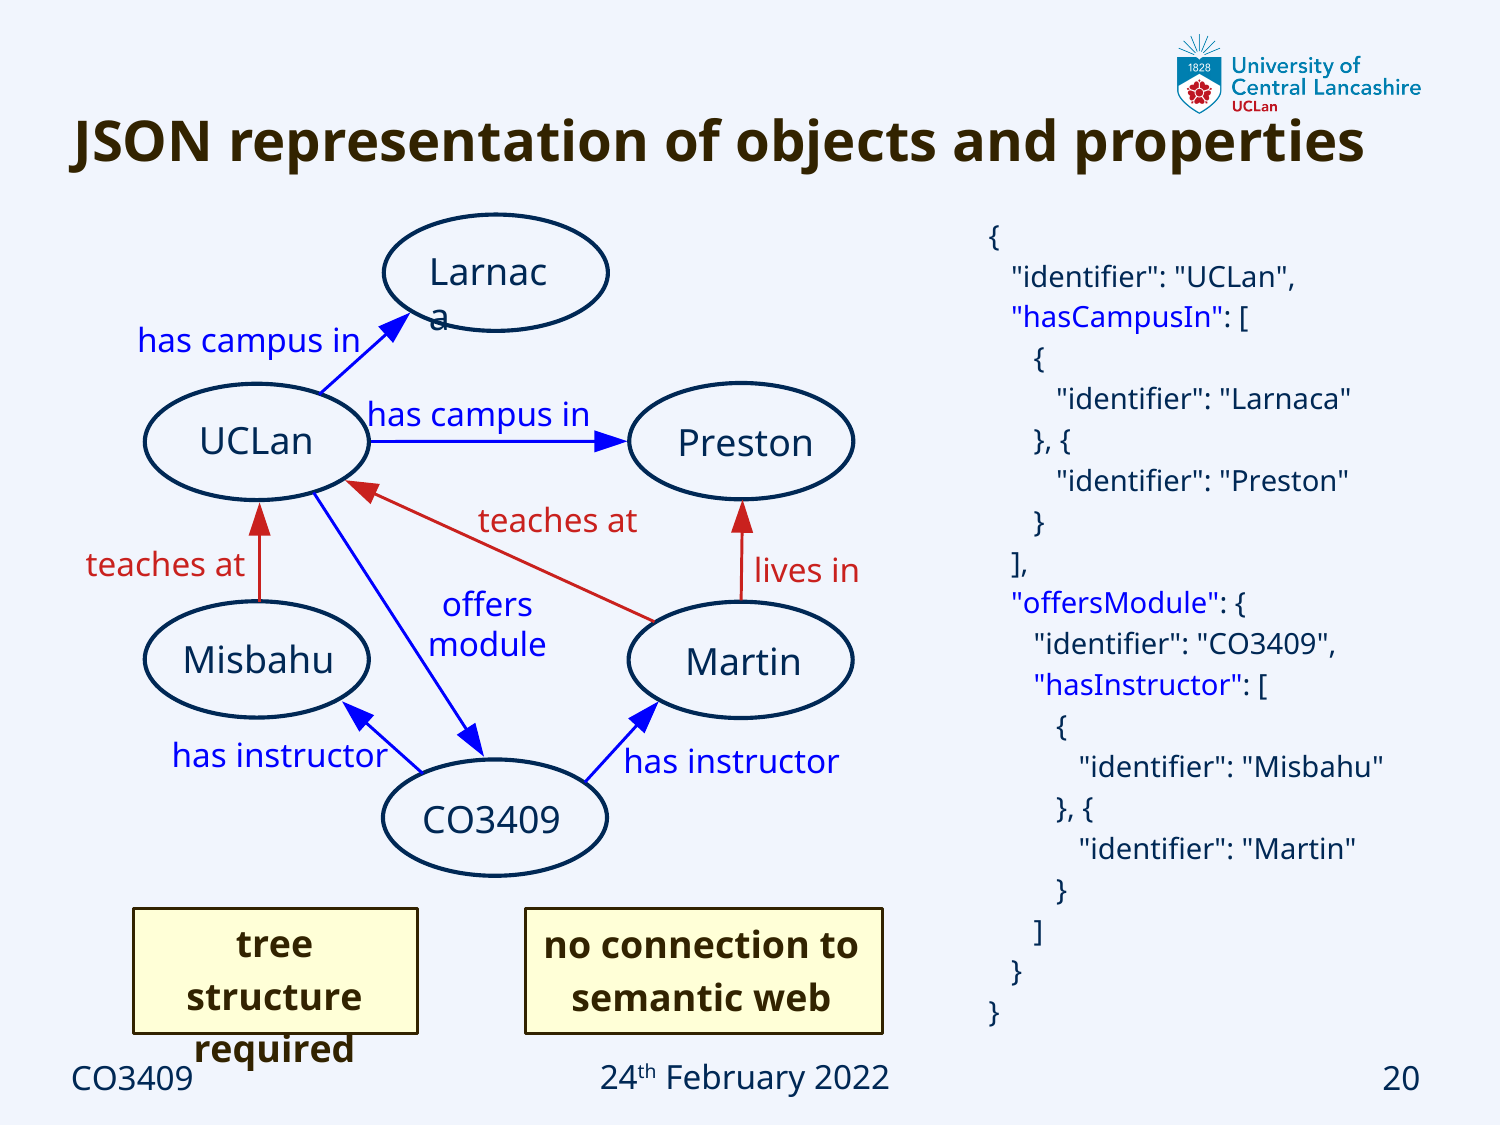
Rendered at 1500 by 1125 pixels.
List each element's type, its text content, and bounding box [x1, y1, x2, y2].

text_box teaches at [461, 491, 655, 547]
text_box lives in [731, 541, 884, 597]
text_box has campus in [90, 312, 409, 367]
text_box has campus in [319, 385, 639, 441]
text_box no connection to semantic web [524, 906, 878, 1027]
title JSON representation of objects and properties [58, 93, 1475, 186]
text_box Preston [662, 412, 831, 472]
text_box [525, 908, 883, 1034]
text_box has instructor [598, 732, 627, 764]
text_box teaches at [58, 535, 273, 591]
text_box offers module [404, 637, 426, 671]
text_box Larnaca [414, 240, 583, 301]
text_box tree structure required [136, 905, 413, 1026]
text_box offers module [404, 575, 571, 671]
text_box has instructor [147, 726, 414, 782]
text_box [133, 908, 418, 1034]
text_box CO3409 [407, 788, 585, 849]
text_box has instructor [598, 732, 865, 788]
text_box Martin [670, 630, 839, 692]
picture [1177, 34, 1421, 93]
text_box UCLan [183, 409, 352, 470]
text_box { "identifier": "UCLan", "hasCampusIn": [ { "identifier": "Larnaca" }, { "identifier": "Preston" } ], "offersModule": { "identifier": "CO3409", "hasInstructor": [ { "identifier": "Misbahu" }, { "identifier": "Martin" } ] } } [973, 203, 1411, 1036]
text_box Misbahu [167, 629, 358, 689]
text_box has campus in [354, 317, 409, 367]
